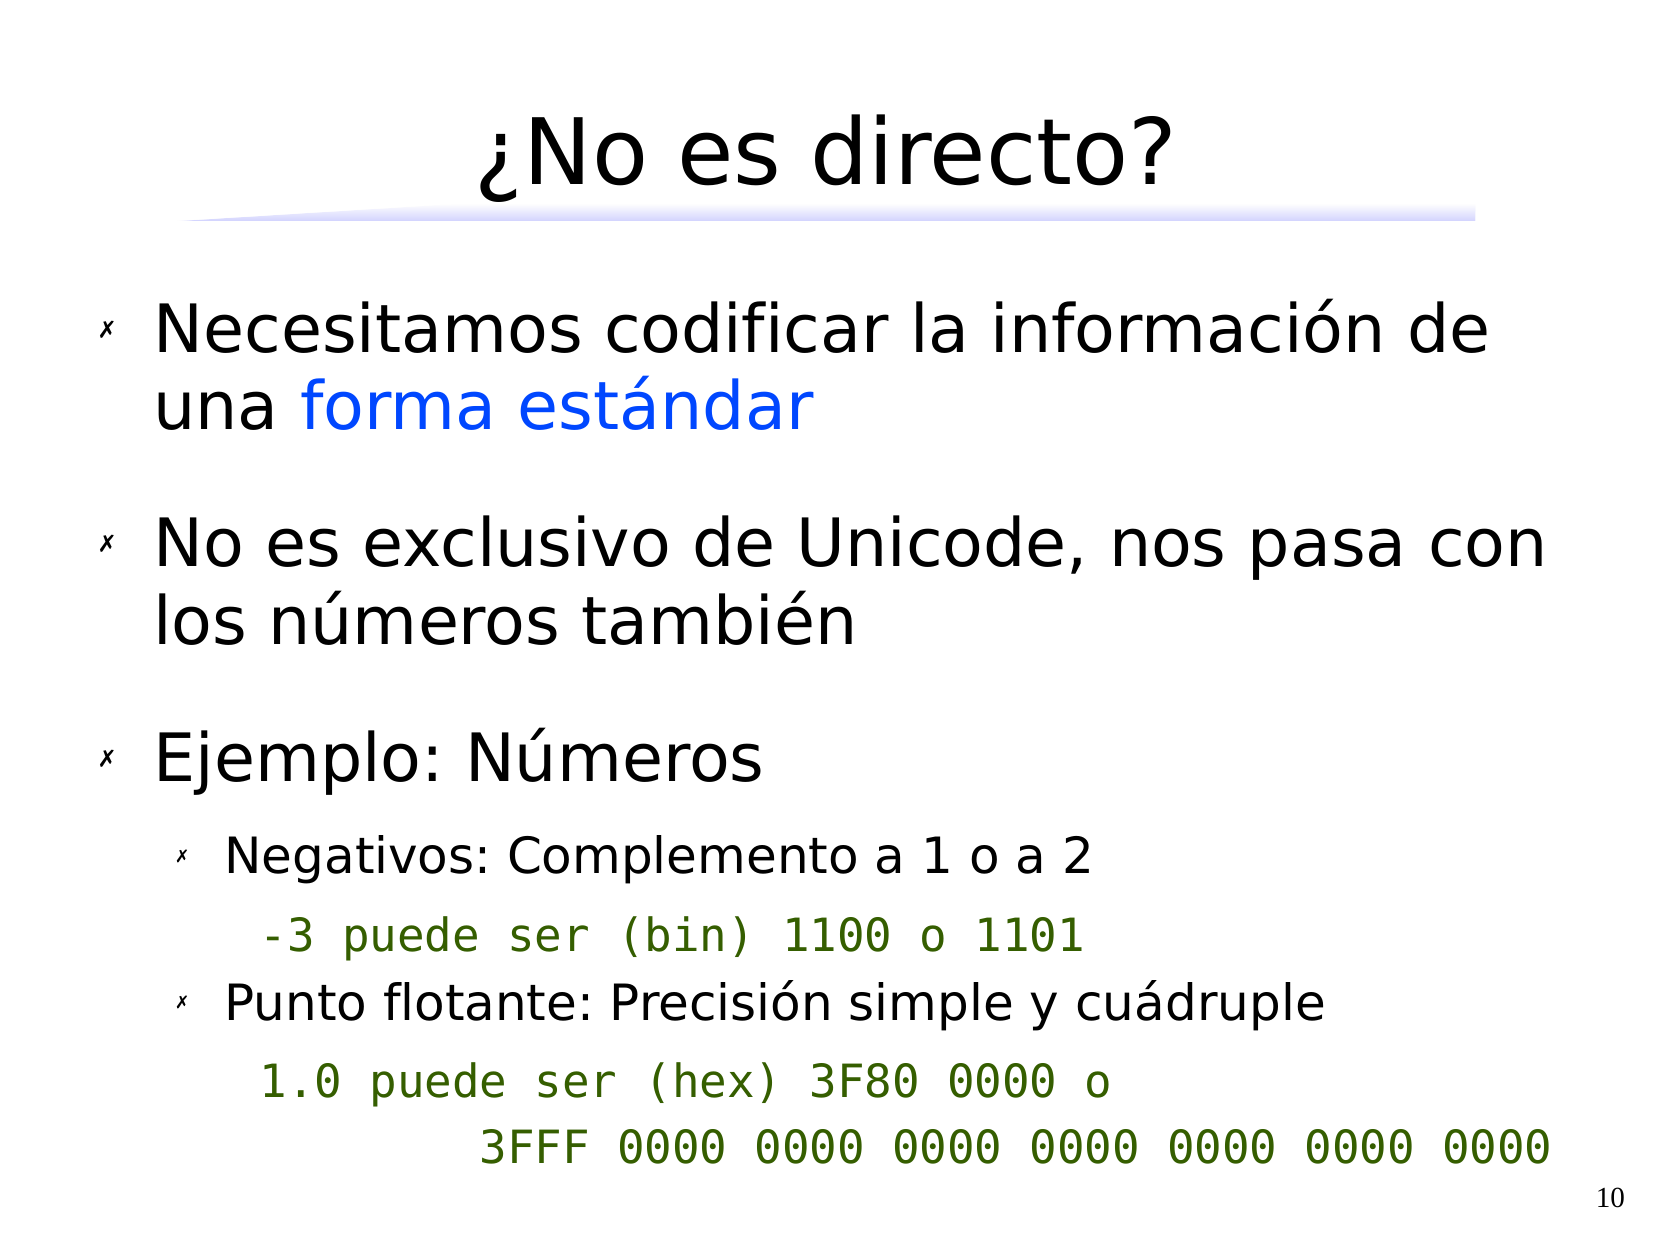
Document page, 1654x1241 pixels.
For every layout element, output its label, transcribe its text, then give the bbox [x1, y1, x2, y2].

list Necesitamos codificar la información de una forma estándar No es exclusivo de Unicode, nos pasa con los números también Ejemplo: Números Negativos: Complemento a 1 o a 2 -3 puede ser (bin) 1100 o 1101 Punto flotante: Precisión simple y cuádruple 1.0 puede ser (hex) 3F80 0000 o 3FFF 0000 0000 0000 0000 0000 0000 0000 [82, 290, 1571, 1174]
title ¿No es directo? [82, 49, 1571, 257]
